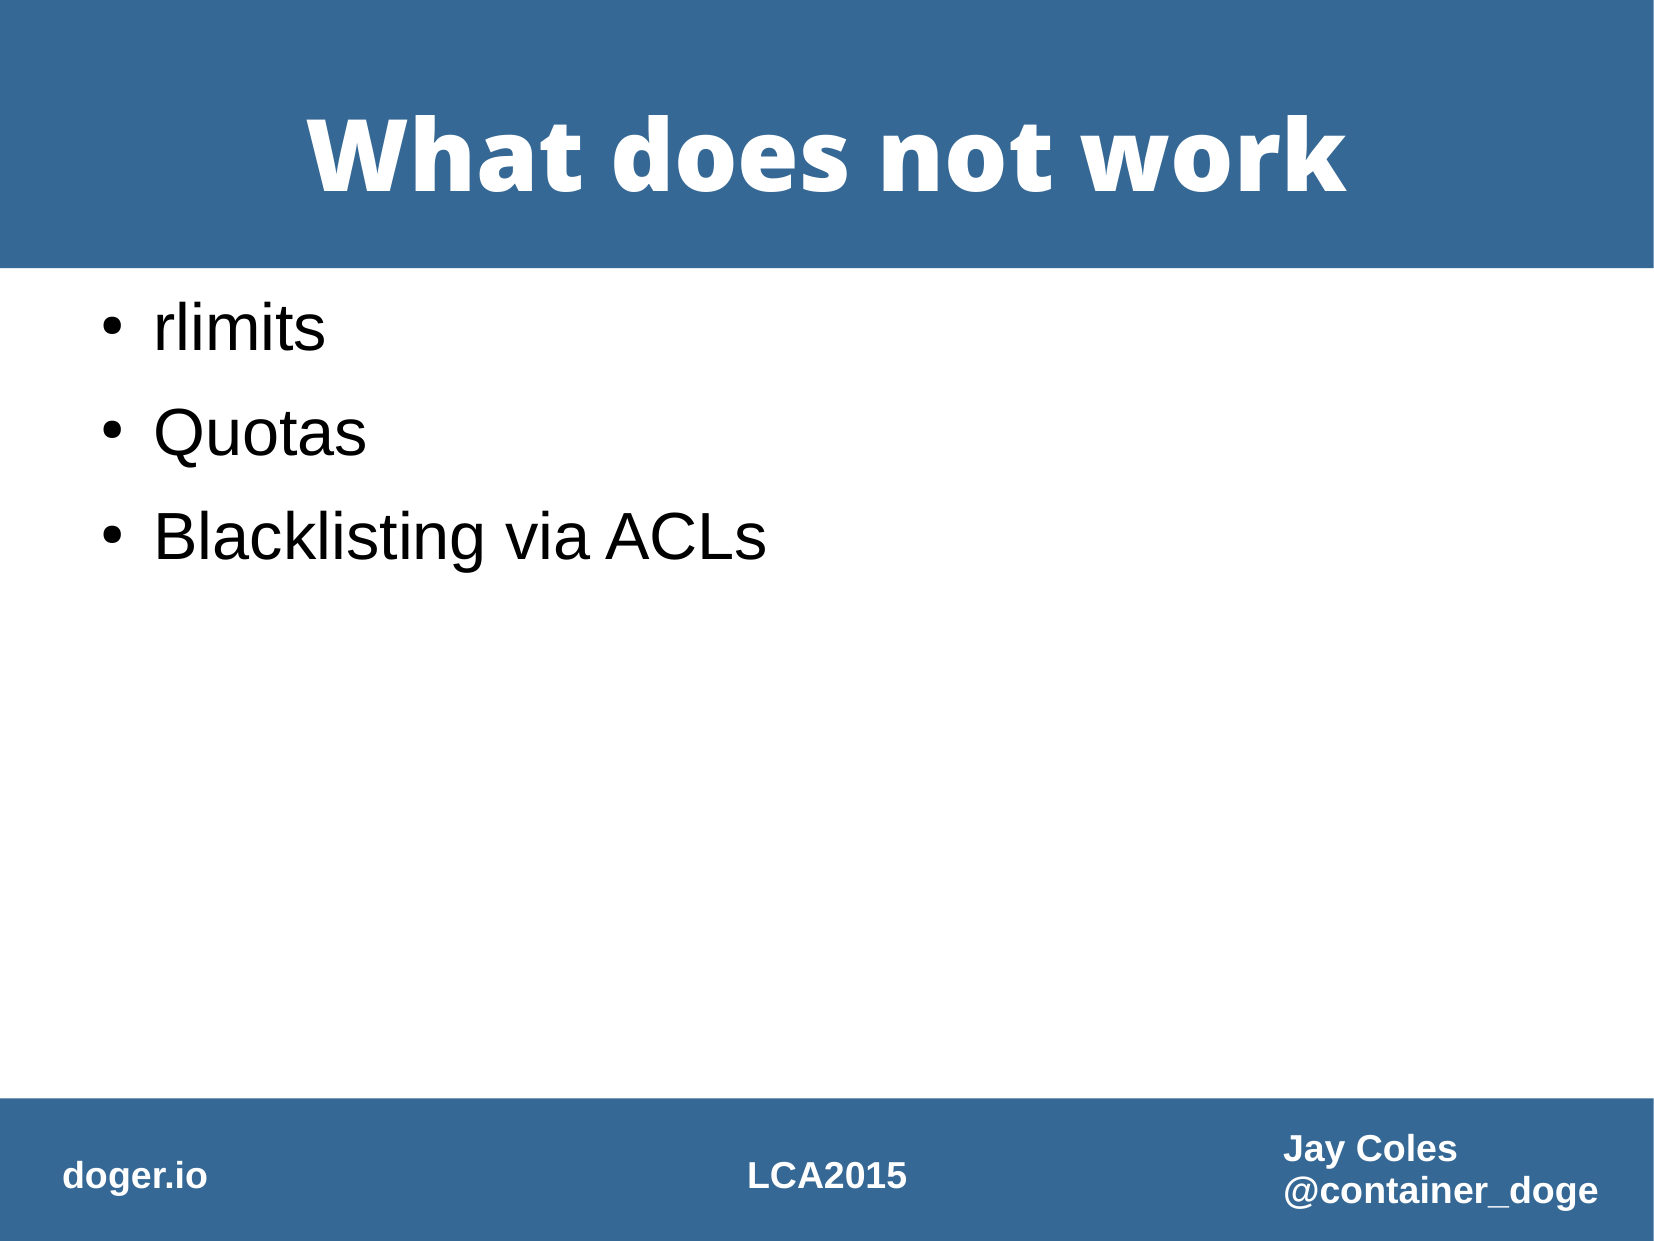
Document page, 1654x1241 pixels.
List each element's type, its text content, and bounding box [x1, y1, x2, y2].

title What does not work [82, 49, 1571, 257]
list rlimits Quotas Blacklisting via ACLs [82, 290, 1571, 1010]
